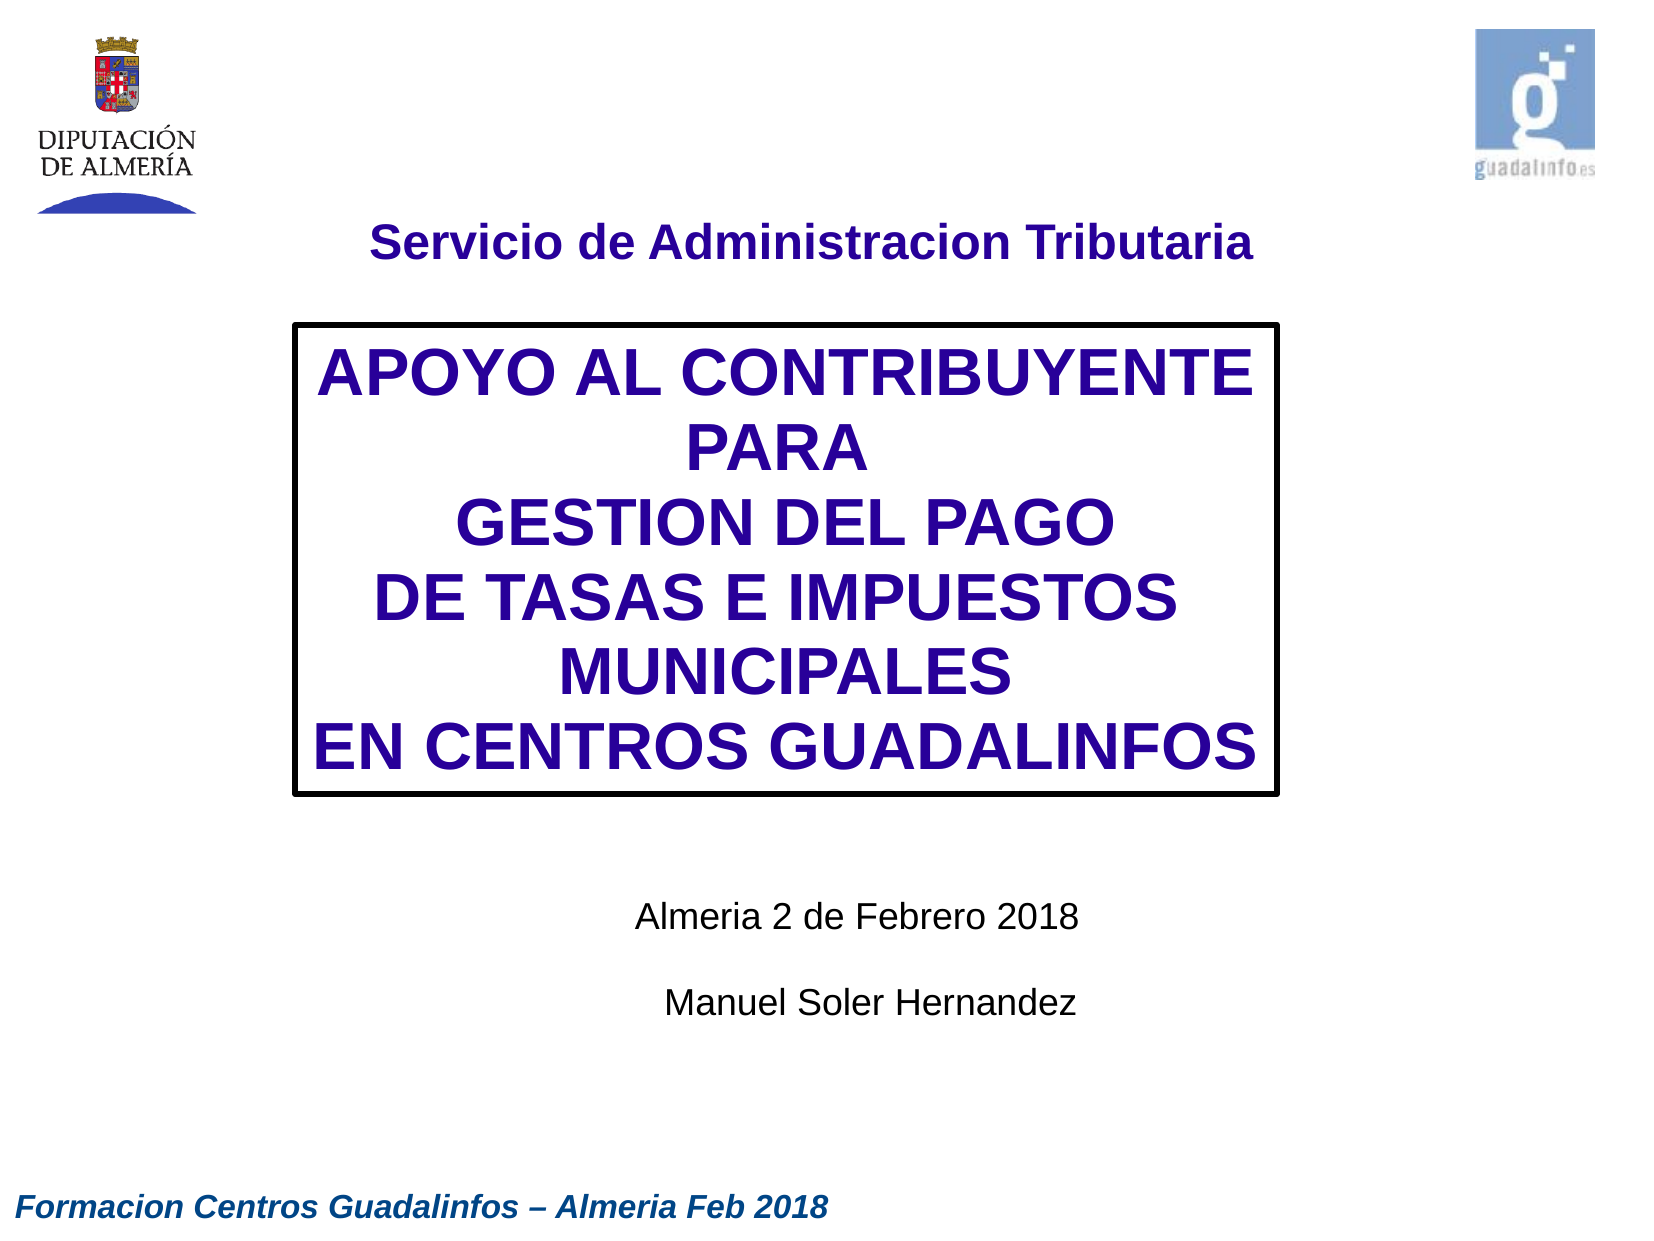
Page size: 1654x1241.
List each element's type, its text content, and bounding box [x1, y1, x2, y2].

text_box Servicio de Administracion Tributaria [354, 206, 1269, 325]
text_box APOYO AL CONTRIBUYENTE PARA GESTION DEL PAGO DE TASAS E IMPUESTOS MUNICIPALES EN CENTROS GUADALINFOS [295, 324, 1277, 795]
text_box Almeria 2 de Febrero 2018 [620, 888, 1095, 945]
text_box Formacion Centros Guadalinfos – Almeria Feb 2018 [0, 1181, 845, 1234]
text_box Manuel Soler Hernandez [649, 974, 1093, 1032]
picture [29, 29, 207, 237]
picture [1475, 29, 1595, 180]
